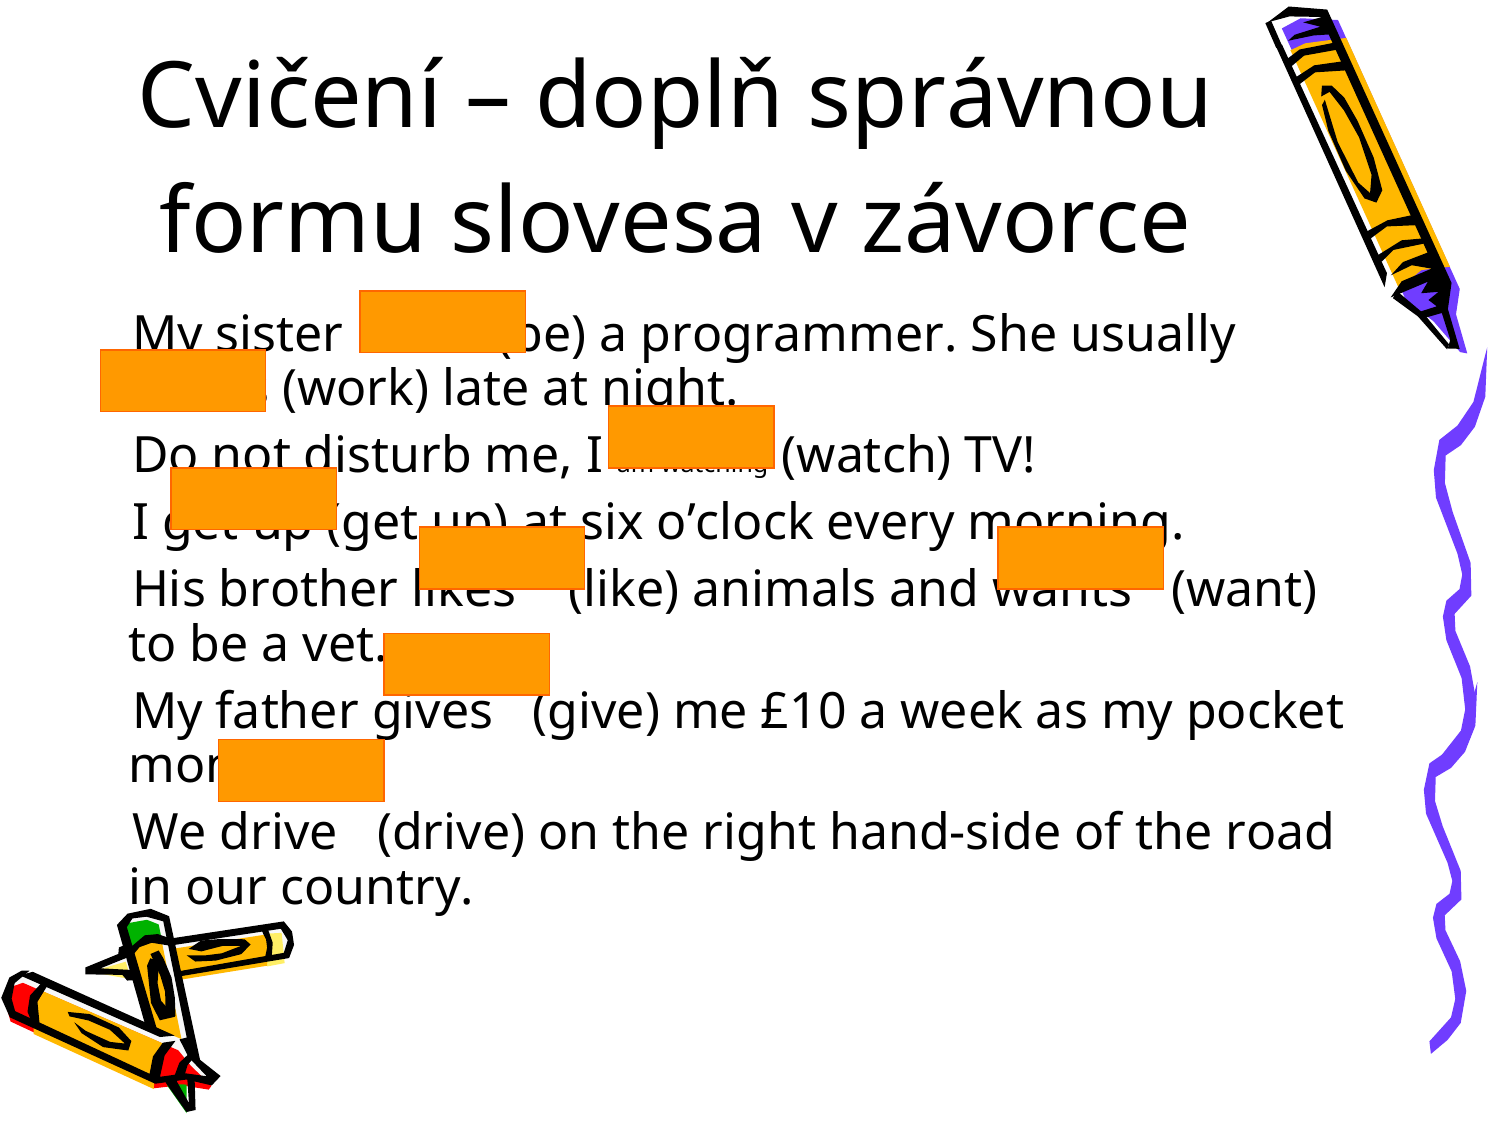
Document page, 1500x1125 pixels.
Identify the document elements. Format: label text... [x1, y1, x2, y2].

text_box [100, 349, 266, 412]
text_box [360, 290, 526, 353]
text_box [608, 406, 774, 468]
text_box [383, 633, 550, 696]
text_box [218, 739, 384, 802]
list My sister is (be) a programmer. She usually works (work) late at night. Do not disturb me, I am watching (watch) TV! I get up (get up) at six o’clock every morning. His brother likes (like) animals and wants (want) to be a vet. My father gives (give) me £10 a week as my pocket money. We drive (drive) on the right hand-side of the road in our country. [112, 299, 1375, 950]
title Cvičení – doplň správnou formu slovesa v závorce [112, 16, 1240, 288]
text_box [171, 467, 337, 530]
text_box [998, 527, 1164, 589]
text_box [419, 527, 585, 589]
